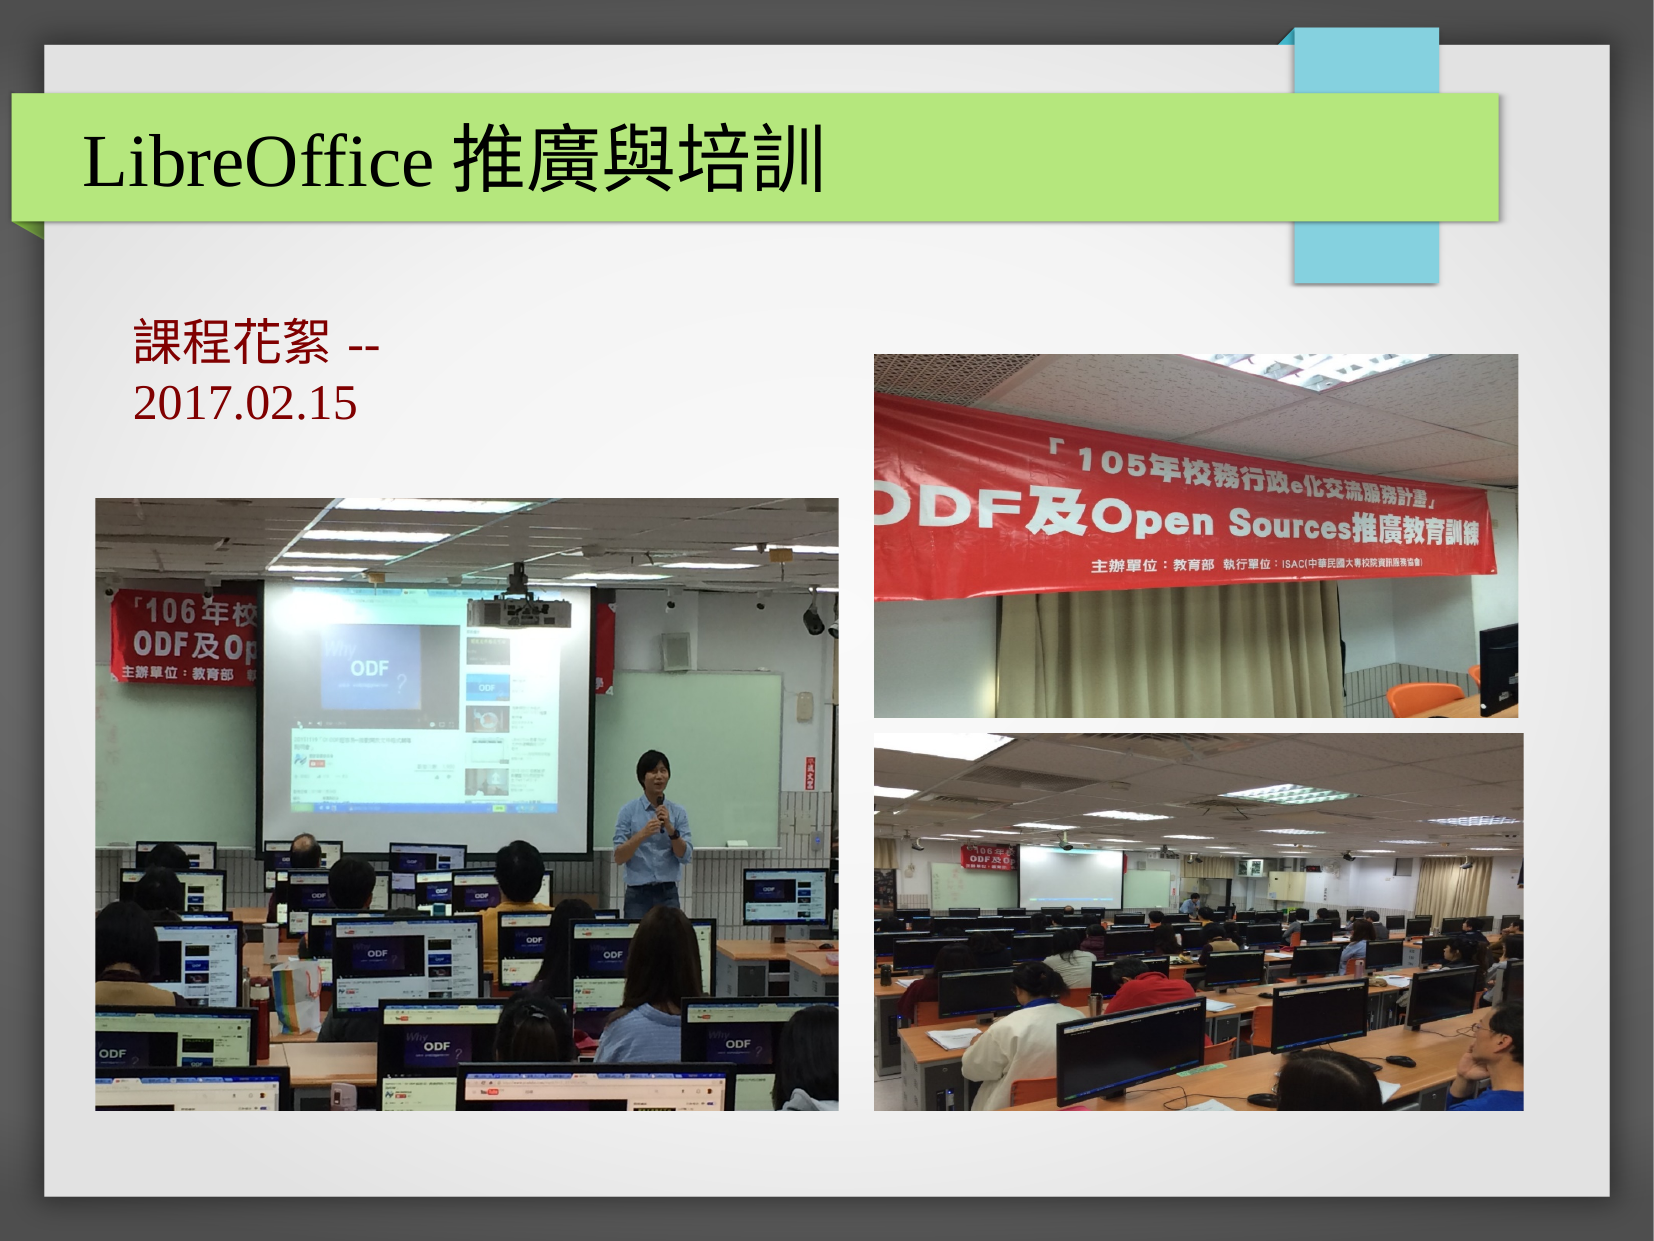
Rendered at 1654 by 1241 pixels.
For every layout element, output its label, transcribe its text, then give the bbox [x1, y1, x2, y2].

picture [0, 0, 1654, 1241]
title LibreOffice推廣與培訓 [82, 94, 1264, 213]
text_box 課程花絮-- 2017.02.15 [118, 295, 631, 371]
